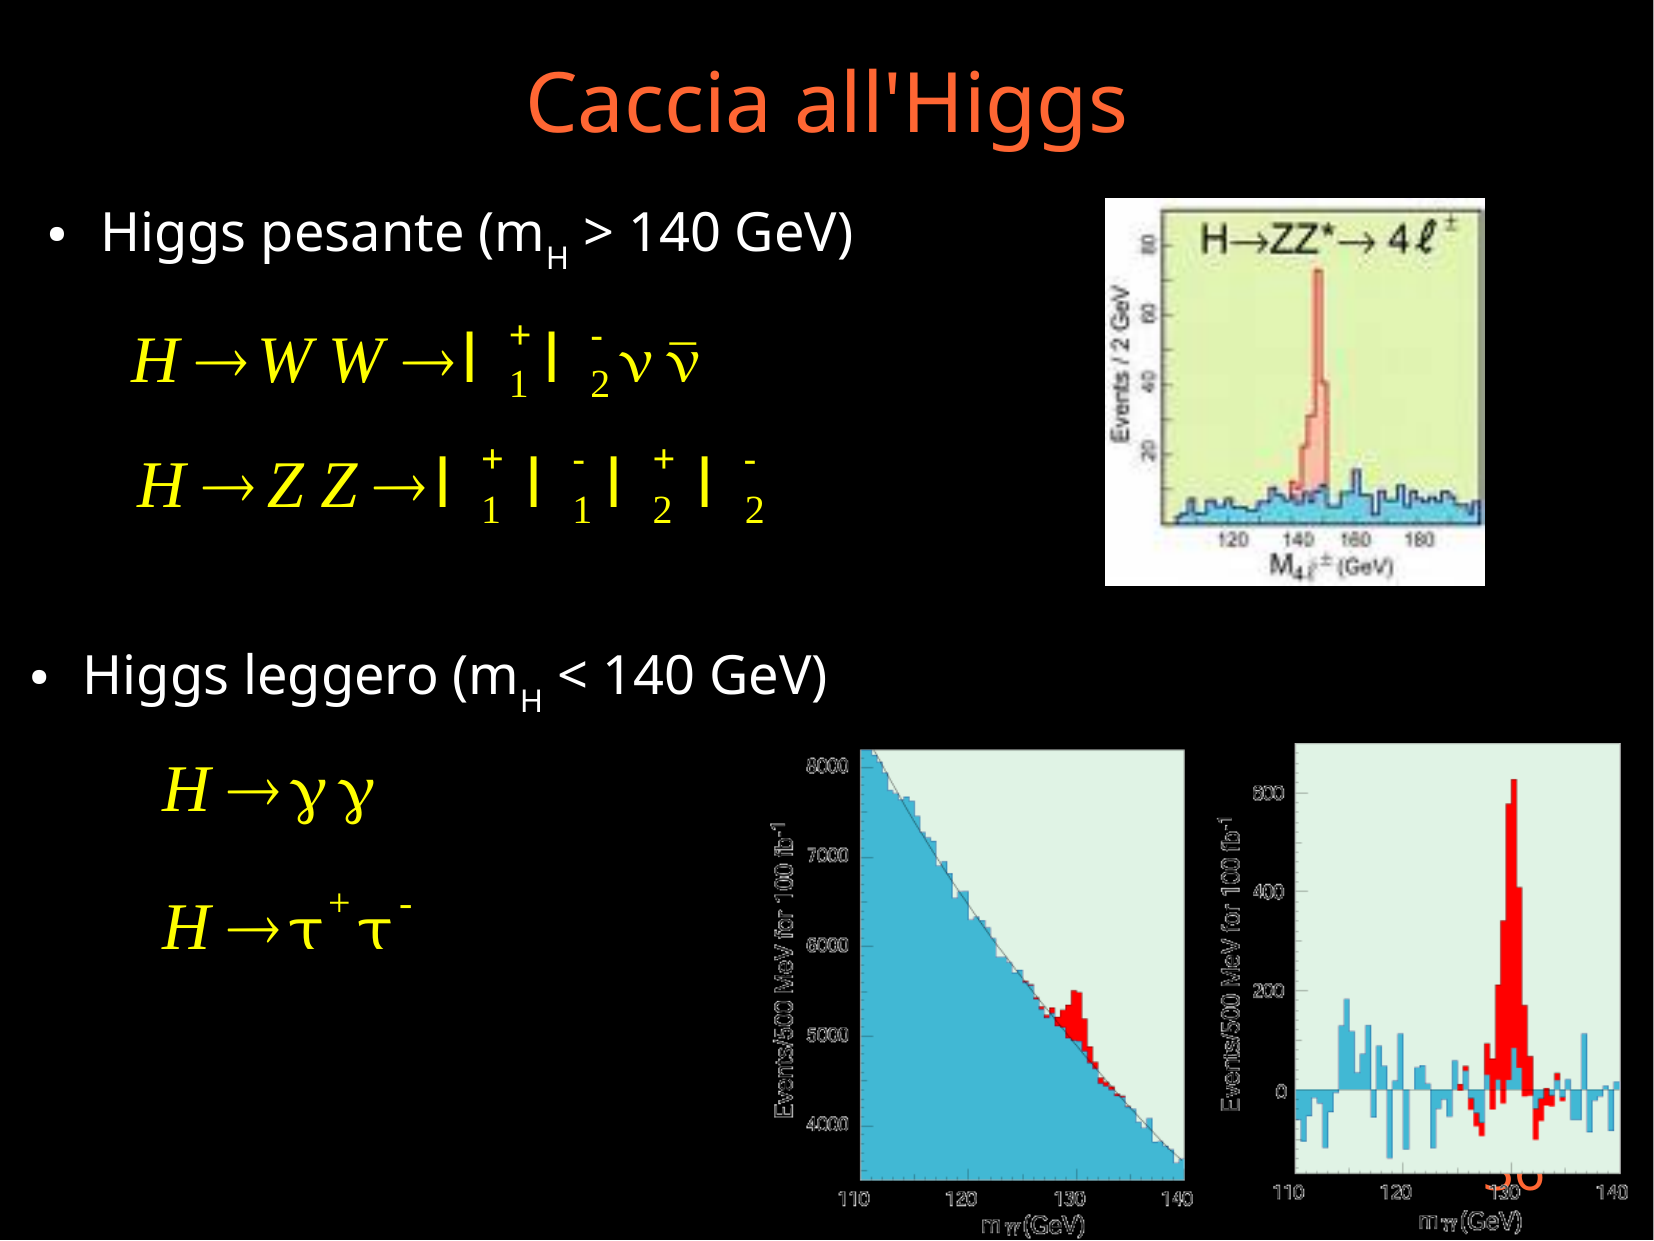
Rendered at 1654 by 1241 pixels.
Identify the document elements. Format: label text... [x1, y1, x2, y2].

picture [1105, 198, 1485, 586]
list Higgs pesante (mH > 140 GeV) [29, 193, 1518, 270]
picture [765, 743, 1629, 1240]
list Higgs leggero (mH < 140 GeV) [11, 636, 1501, 713]
chart [150, 750, 386, 832]
chart [150, 879, 418, 970]
title Caccia all'Higgs [82, 47, 1571, 153]
chart [118, 307, 710, 407]
chart [124, 432, 776, 532]
